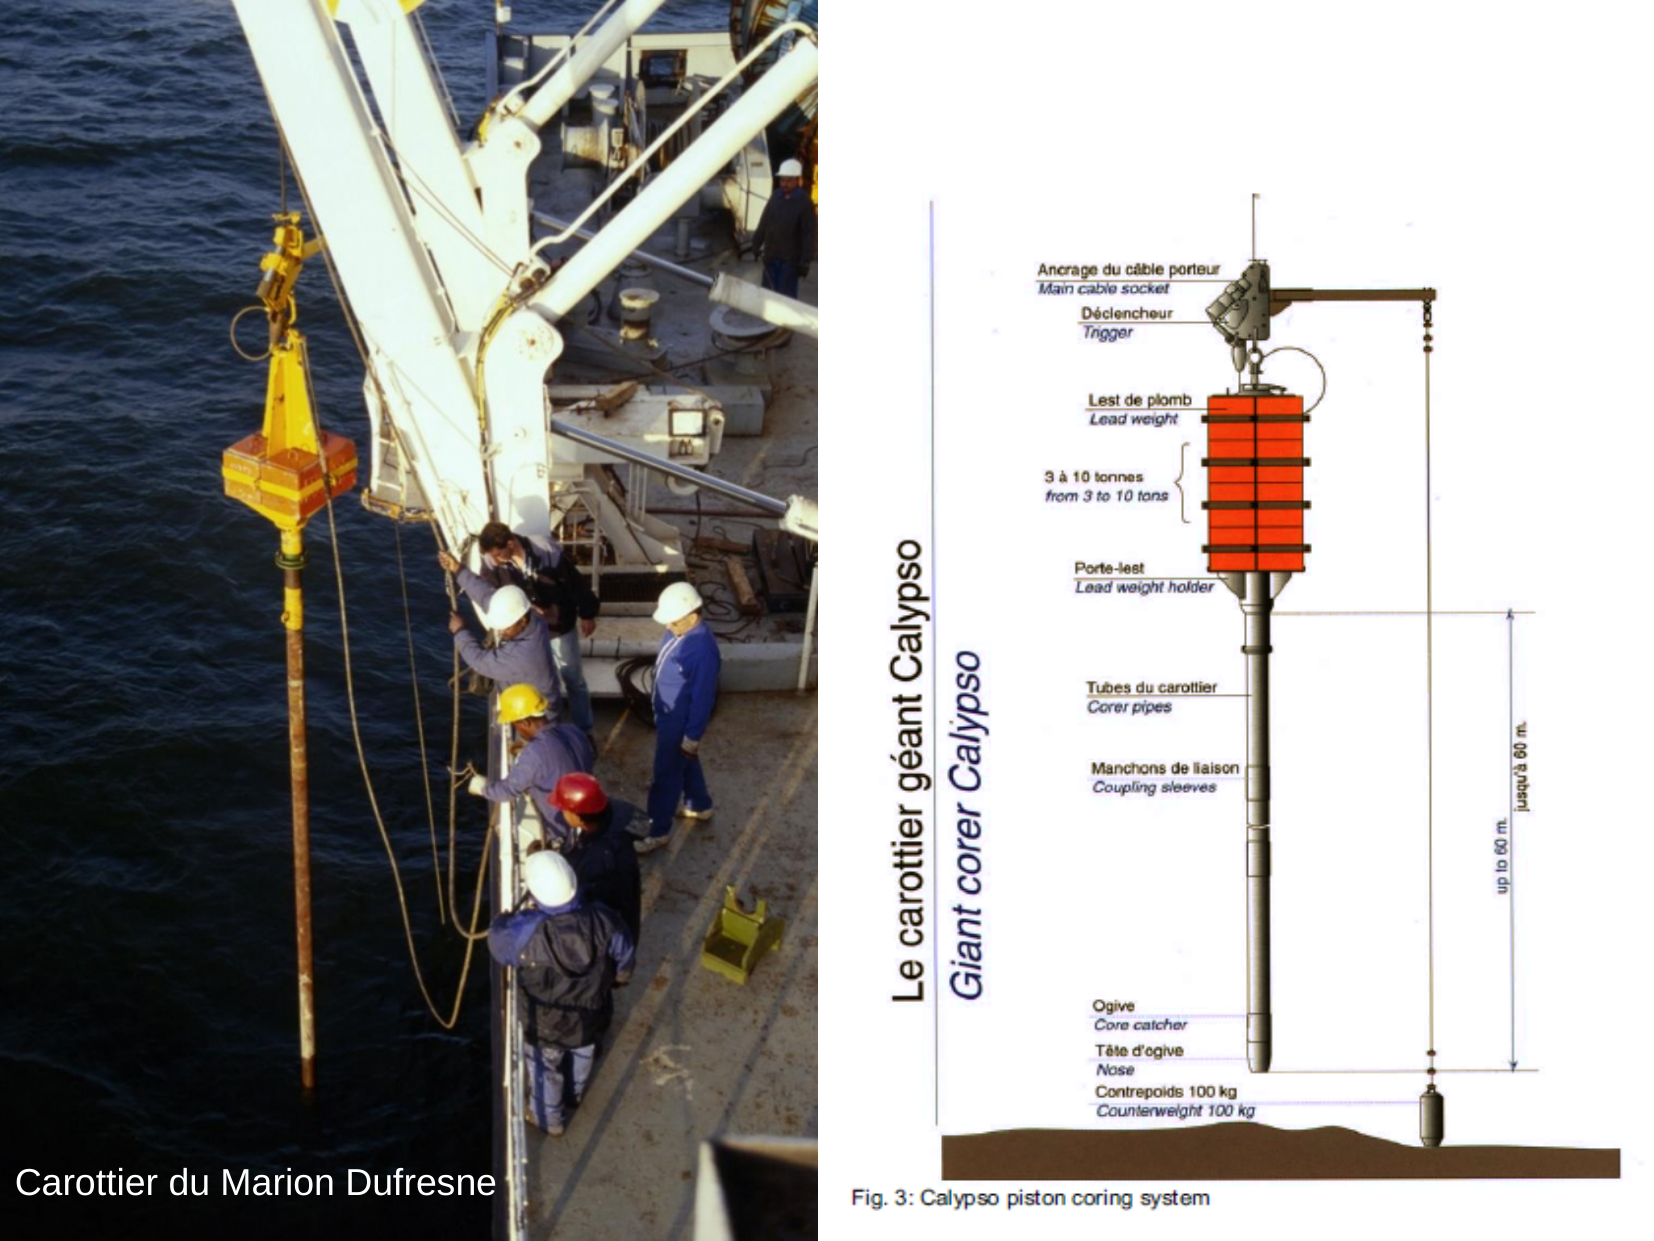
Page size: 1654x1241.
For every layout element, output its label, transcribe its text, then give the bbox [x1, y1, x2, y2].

picture [0, 0, 818, 1241]
picture [826, 177, 1654, 1228]
text_box Carottier du Marion Dufresne [0, 1153, 513, 1211]
